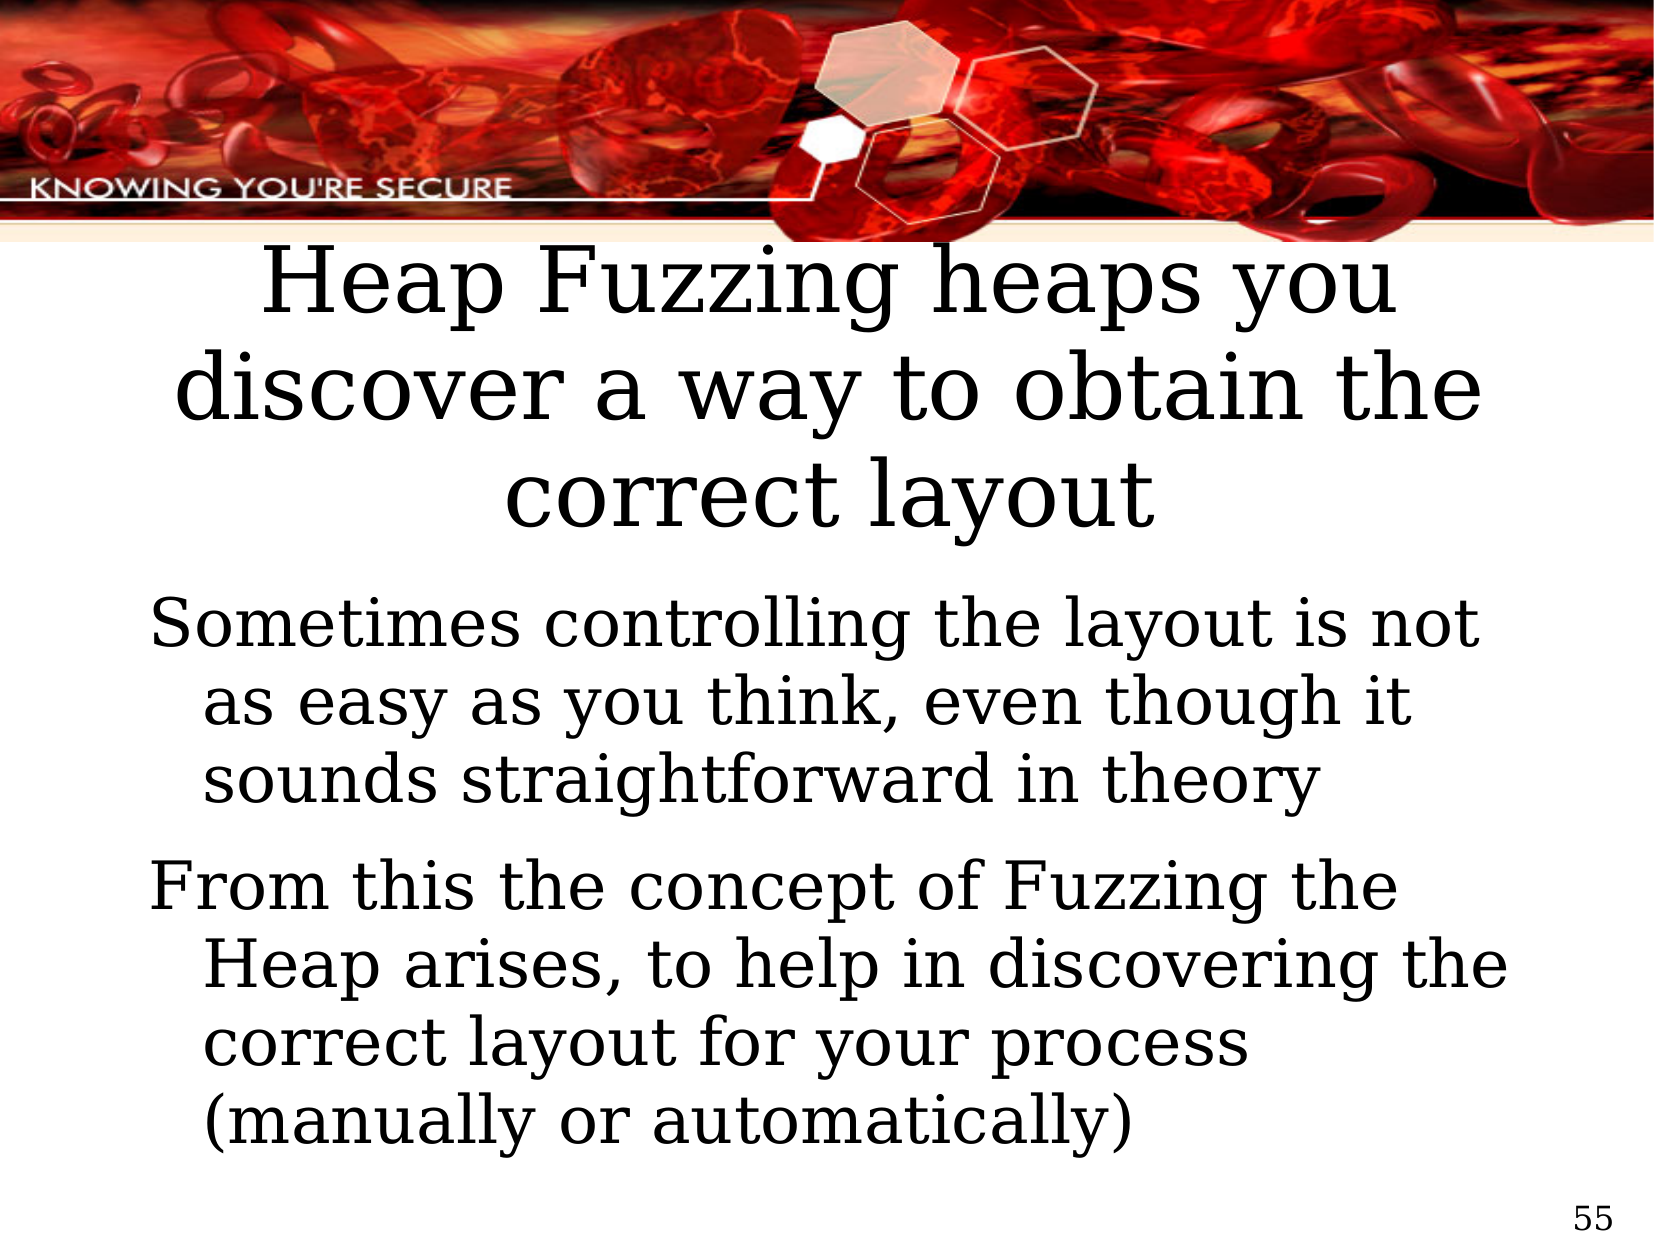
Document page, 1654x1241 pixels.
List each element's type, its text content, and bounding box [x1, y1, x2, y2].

picture [0, 0, 1654, 242]
title Heap Fuzzing heaps you discover a way to obtain the correct layout [123, 227, 1536, 549]
list Sometimes controlling the layout is not as easy as you think, even though it sounds straightforward in theory From this the concept of Fuzzing the Heap arises, to help in discovering the correct layout for your process (manually or automatically) [131, 584, 1544, 1241]
